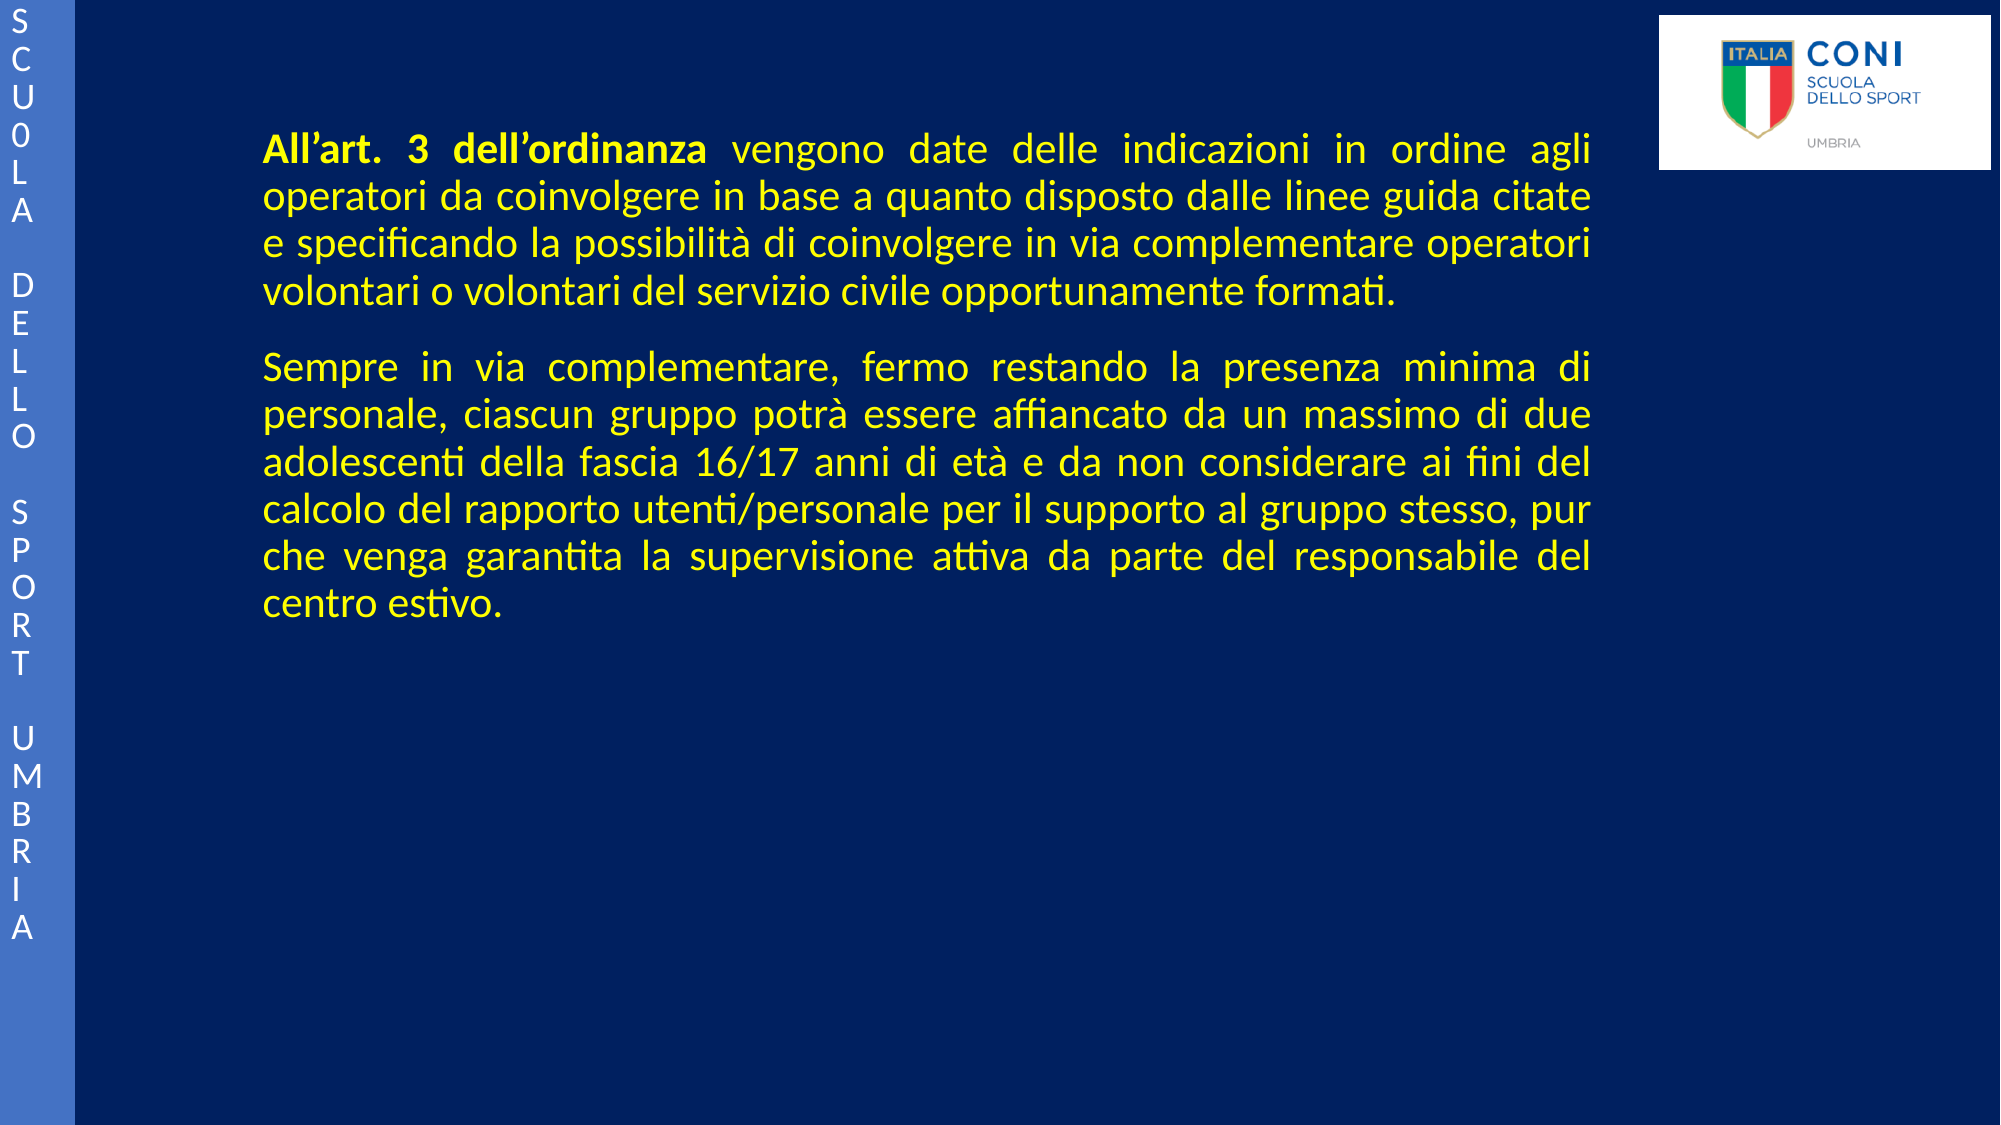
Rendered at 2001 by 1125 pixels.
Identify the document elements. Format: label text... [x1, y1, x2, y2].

list All’art. 3 dell’ordinanza vengono date delle indicazioni in ordine agli operatori da coinvolgere in base a quanto disposto dalle linee guida citate e specificando la possibilità di coinvolgere in via complementare operatori volontari o volontari del servizio civile opportunamente formati. Sempre in via complementare, fermo restando la presenza minima di personale, ciascun gruppo potrà essere affiancato da un massimo di due adolescenti della fascia 16/17 anni di età e da non considerare ai fini del calcolo del rapporto utenti/personale per il supporto al gruppo stesso, pur che venga garantita la supervisione attiva da parte del responsabile del centro estivo. [248, 118, 1607, 1047]
table_header S C U 0 L A D E L L O S P O R T U M B R I A [0, 0, 75, 1125]
picture [1659, 15, 1991, 170]
